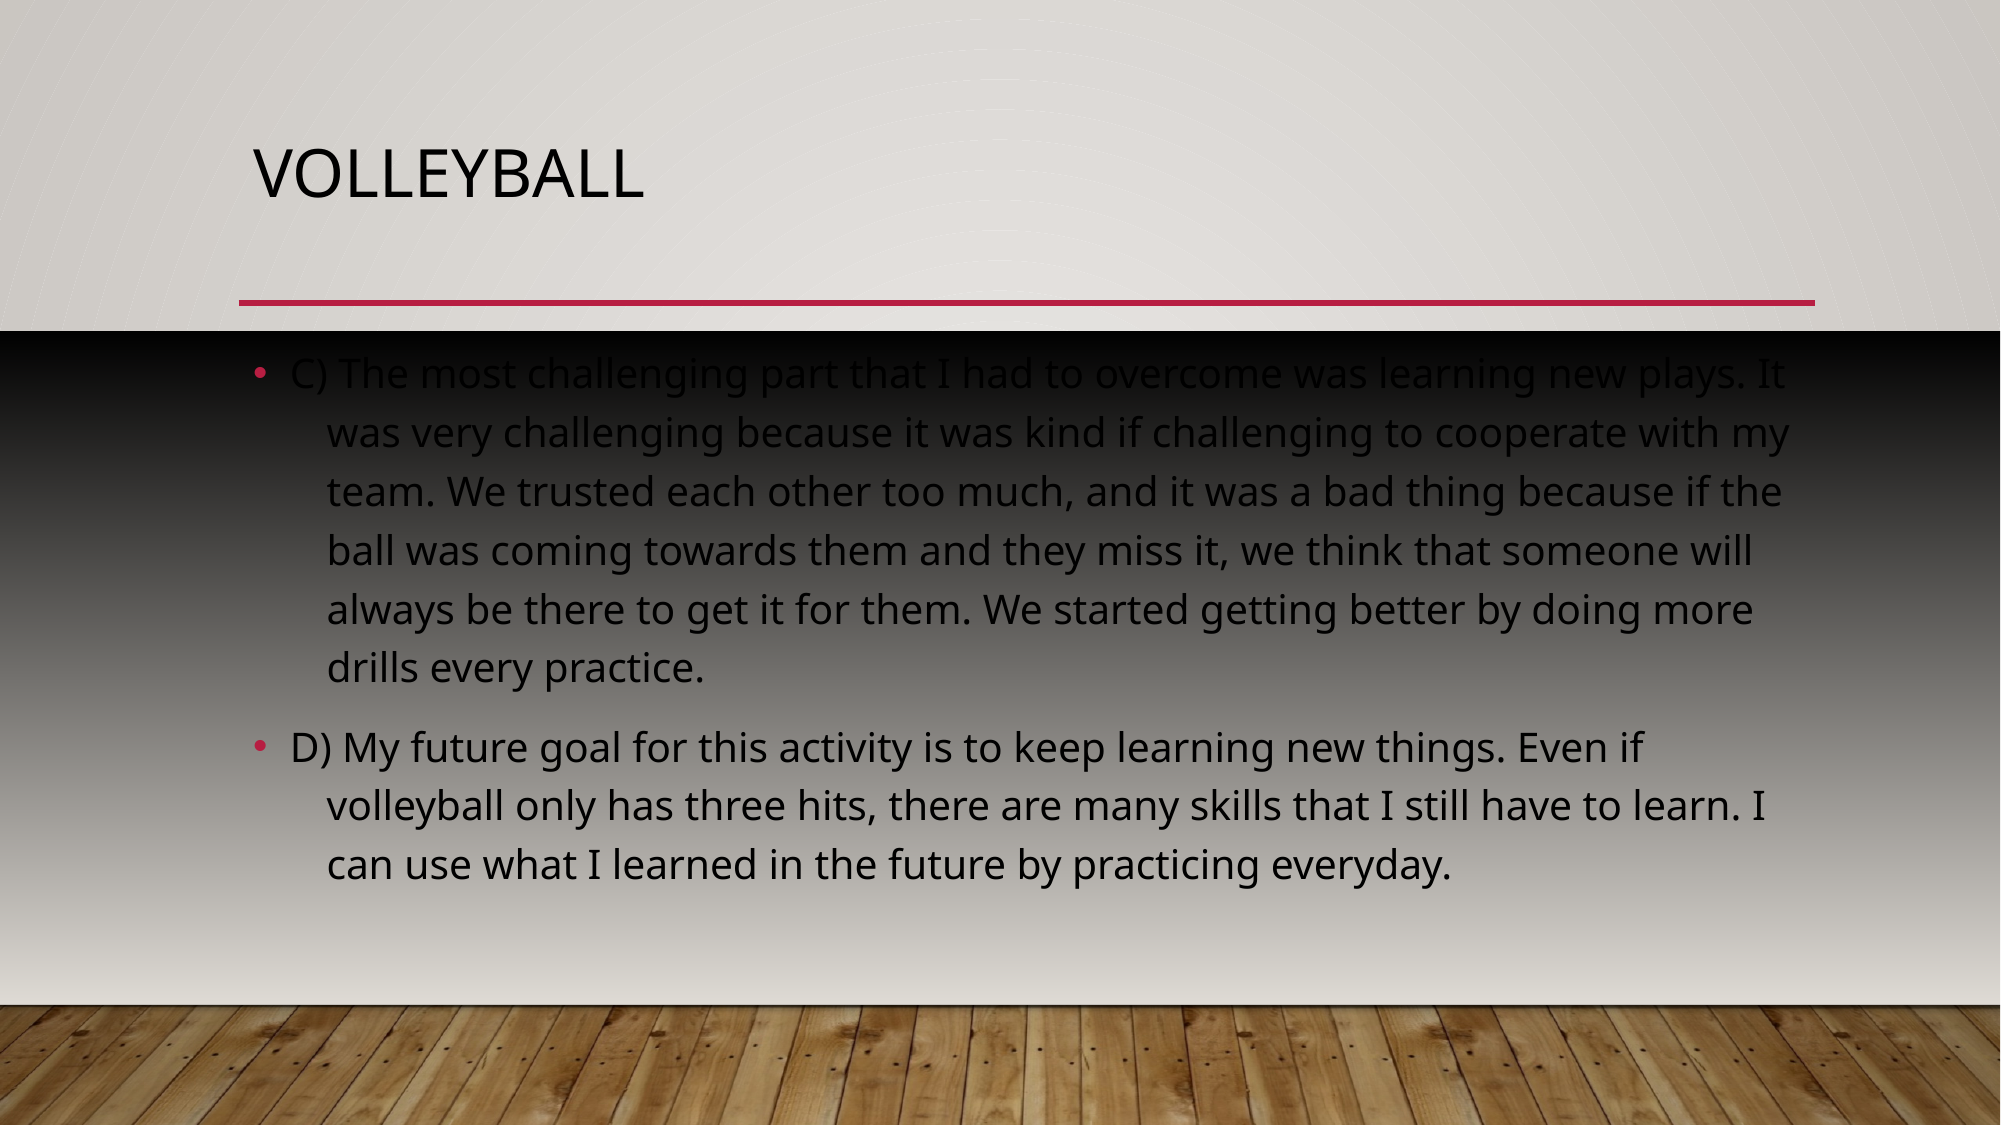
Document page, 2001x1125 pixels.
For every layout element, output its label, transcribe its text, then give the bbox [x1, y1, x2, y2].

title Volleyball [238, 131, 1814, 305]
list C) The most challenging part that I had to overcome was learning new plays. It was very challenging because it was kind if challenging to cooperate with my team. We trusted each other too much, and it was a bad thing because if the ball was coming towards them and they miss it, we think that someone will always be there to get it for them. We started getting better by doing more drills every practice. D) My future goal for this activity is to keep learning new things. Even if volleyball only has three hits, there are many skills that I still have to learn. I can use what I learned in the future by practicing everyday. [238, 330, 1814, 897]
